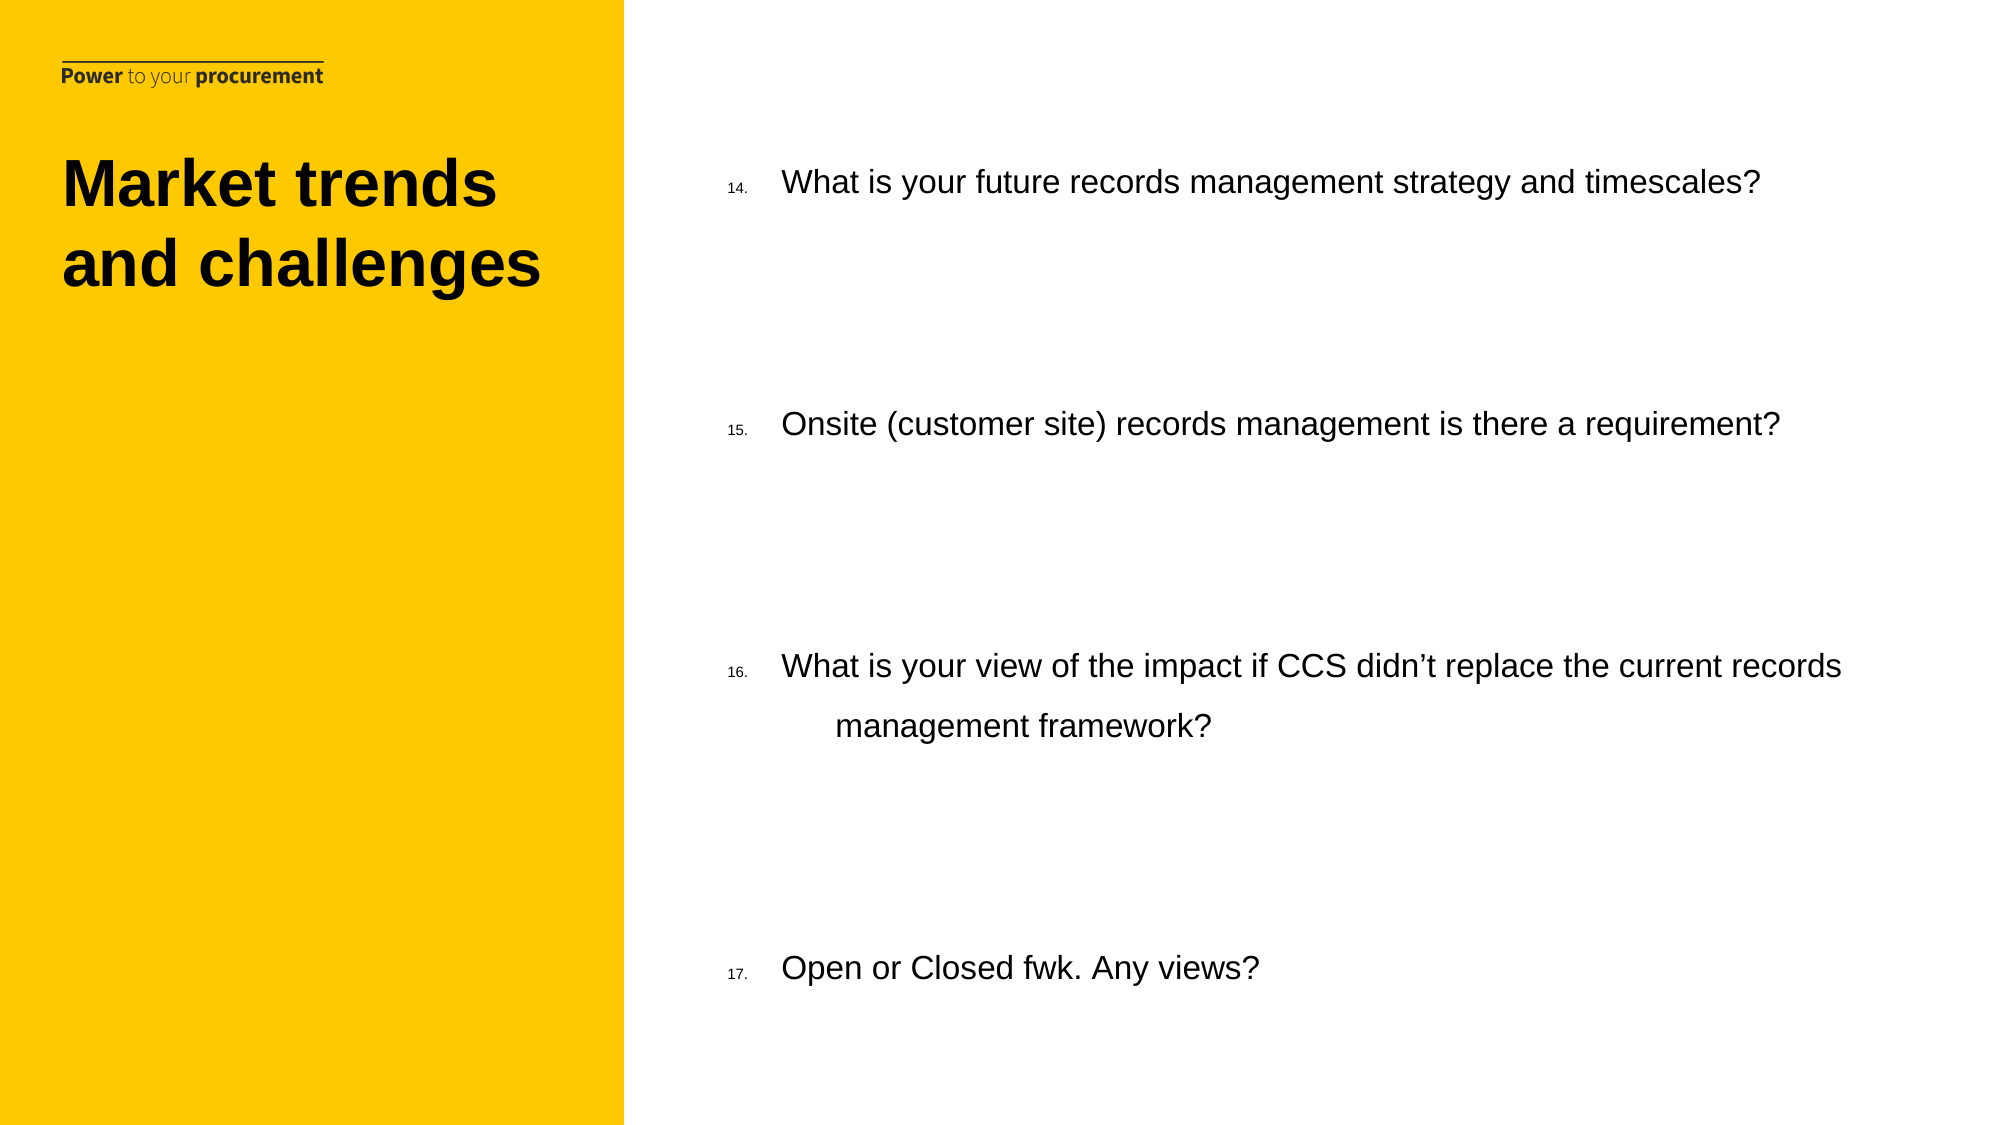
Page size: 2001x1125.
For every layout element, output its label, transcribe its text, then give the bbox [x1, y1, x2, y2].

title What is your future records management strategy and timescales? Onsite (customer site) records management is there a requirement? What is your view of the impact if CCS didn’t replace the current records management framework? Open or Closed fwk. Any views? [685, 139, 1876, 935]
title Market trends and challenges [62, 139, 564, 279]
